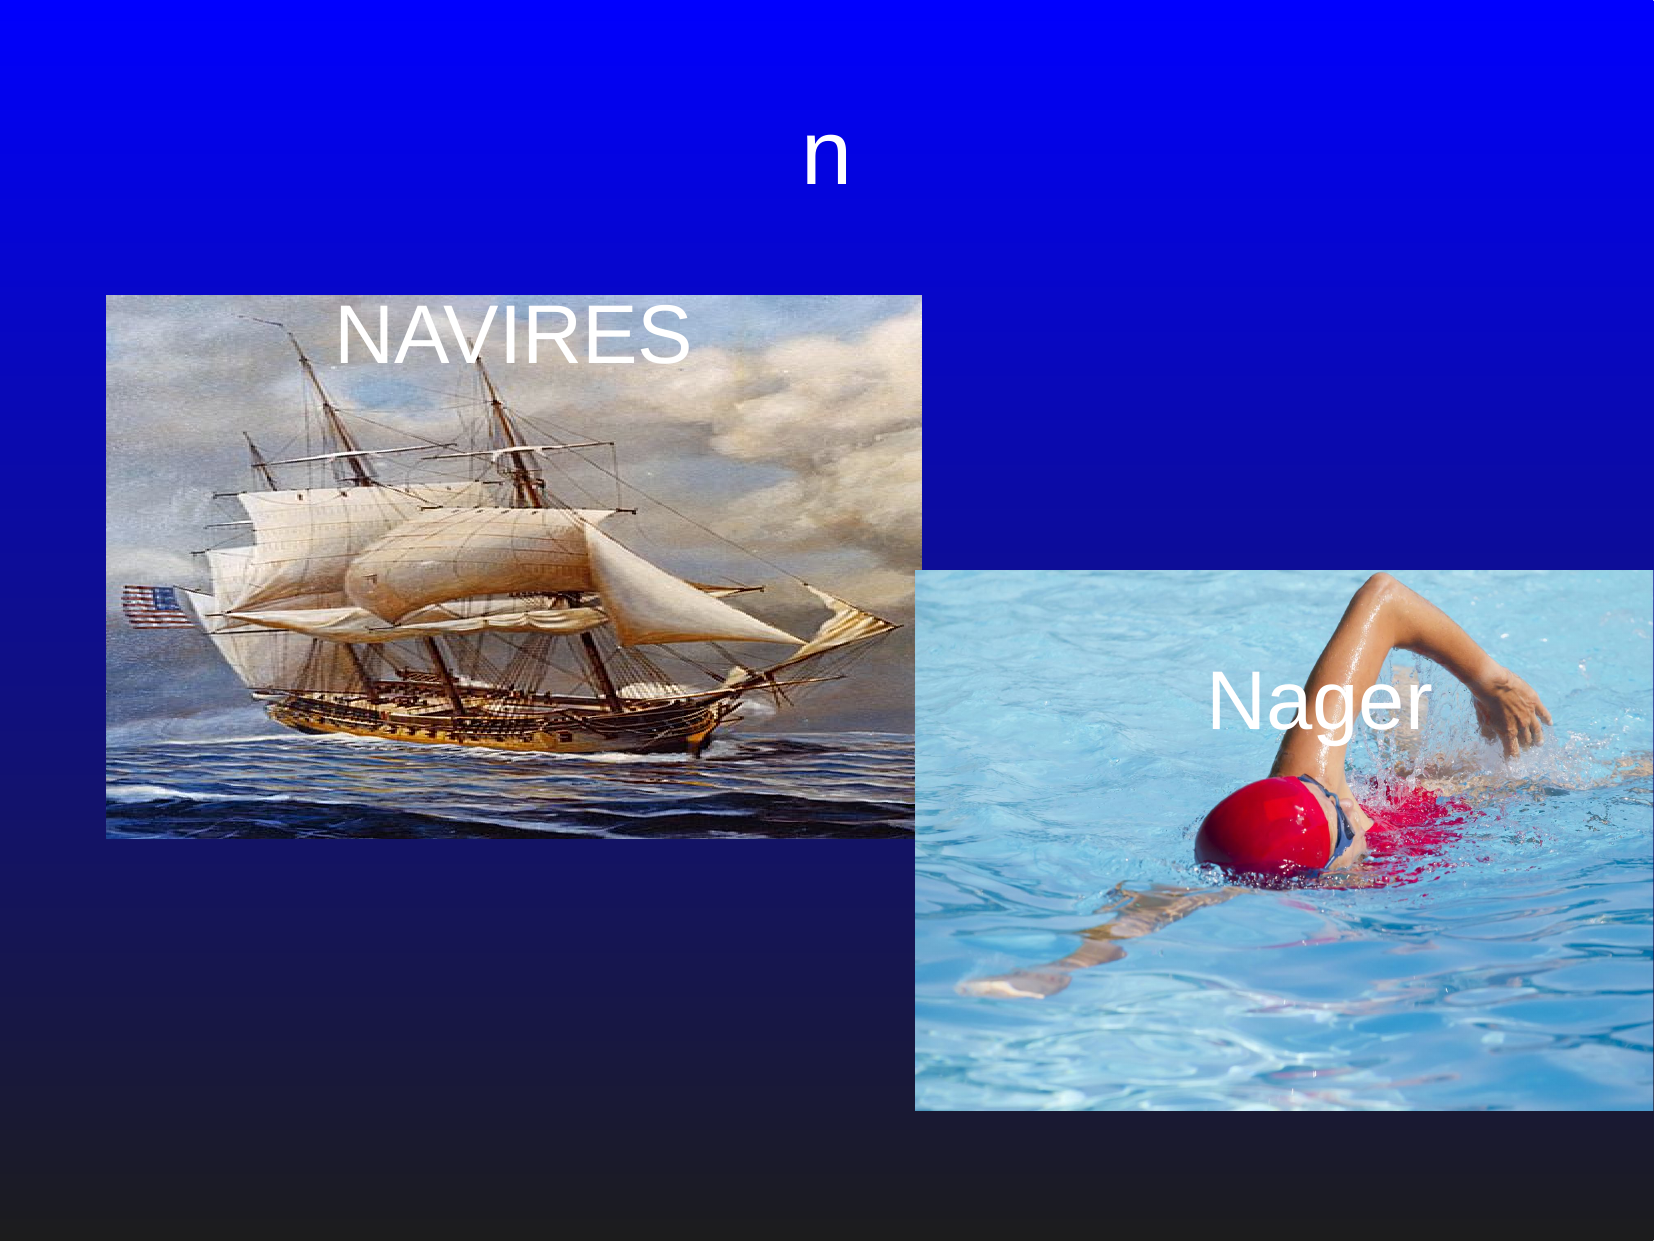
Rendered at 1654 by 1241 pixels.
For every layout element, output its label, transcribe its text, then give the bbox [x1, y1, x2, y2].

title n [82, 49, 1571, 257]
picture [106, 295, 1654, 1111]
